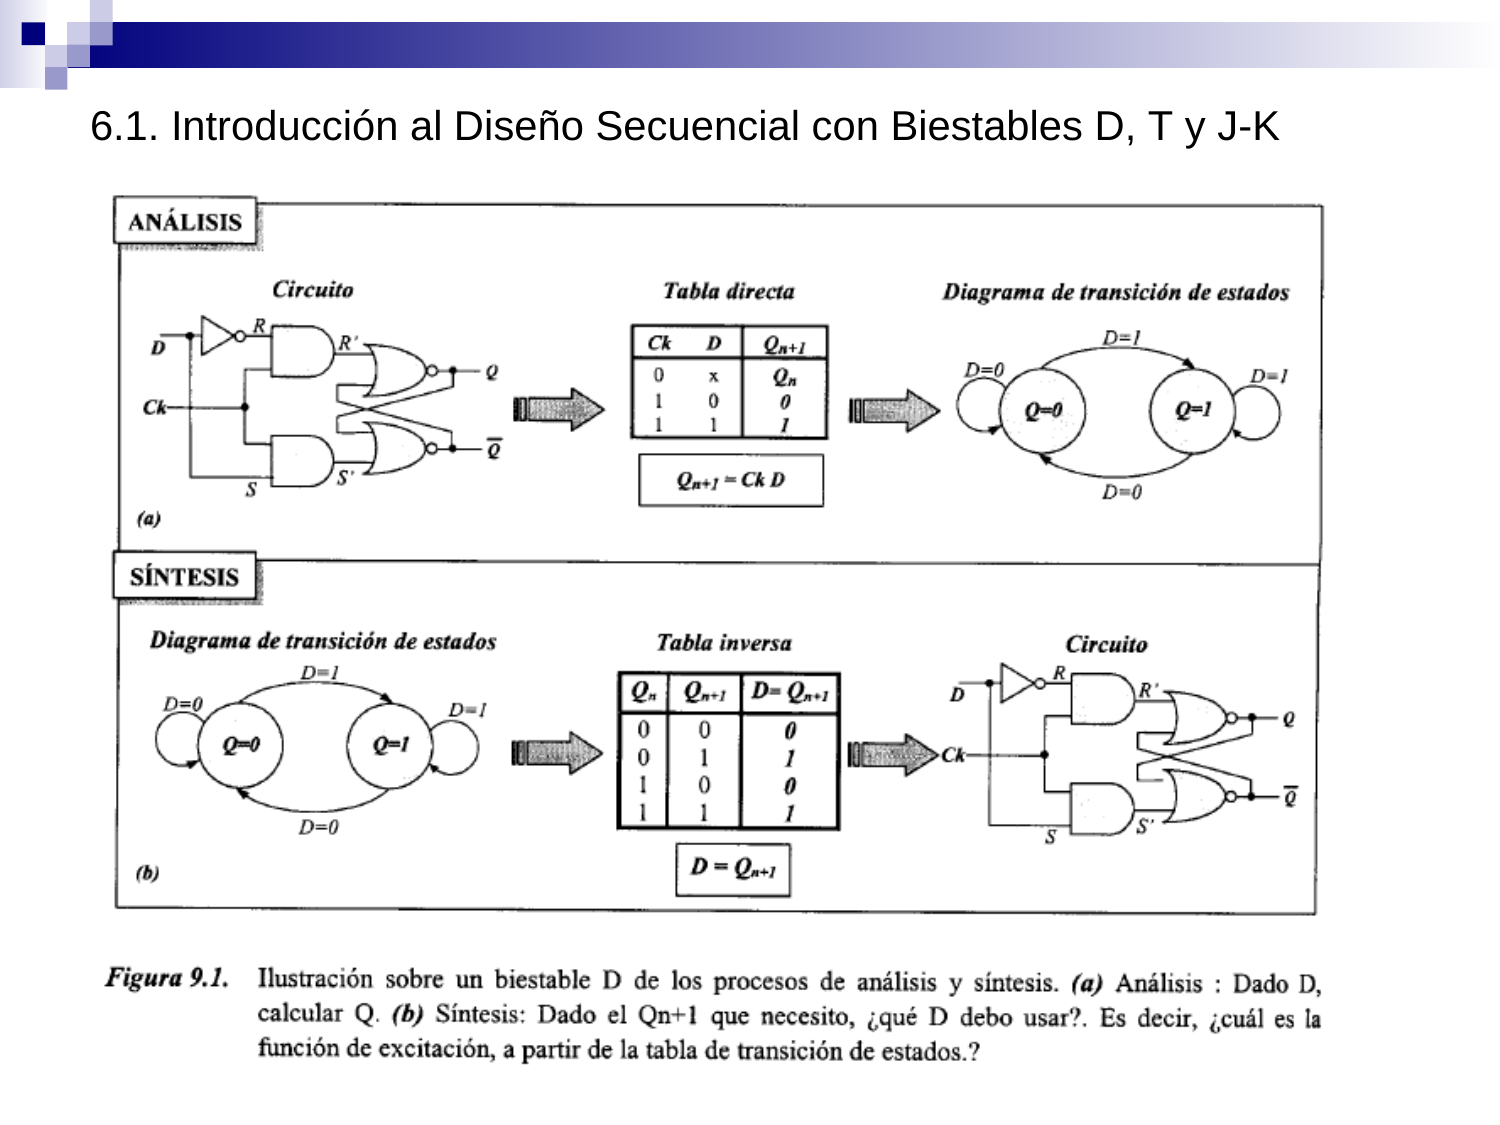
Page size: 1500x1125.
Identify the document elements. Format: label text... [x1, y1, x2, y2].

picture [88, 184, 1365, 1071]
title 6.1. Introducción al Diseño Secuencial con Biestables D, T y J-K [75, 75, 1426, 173]
